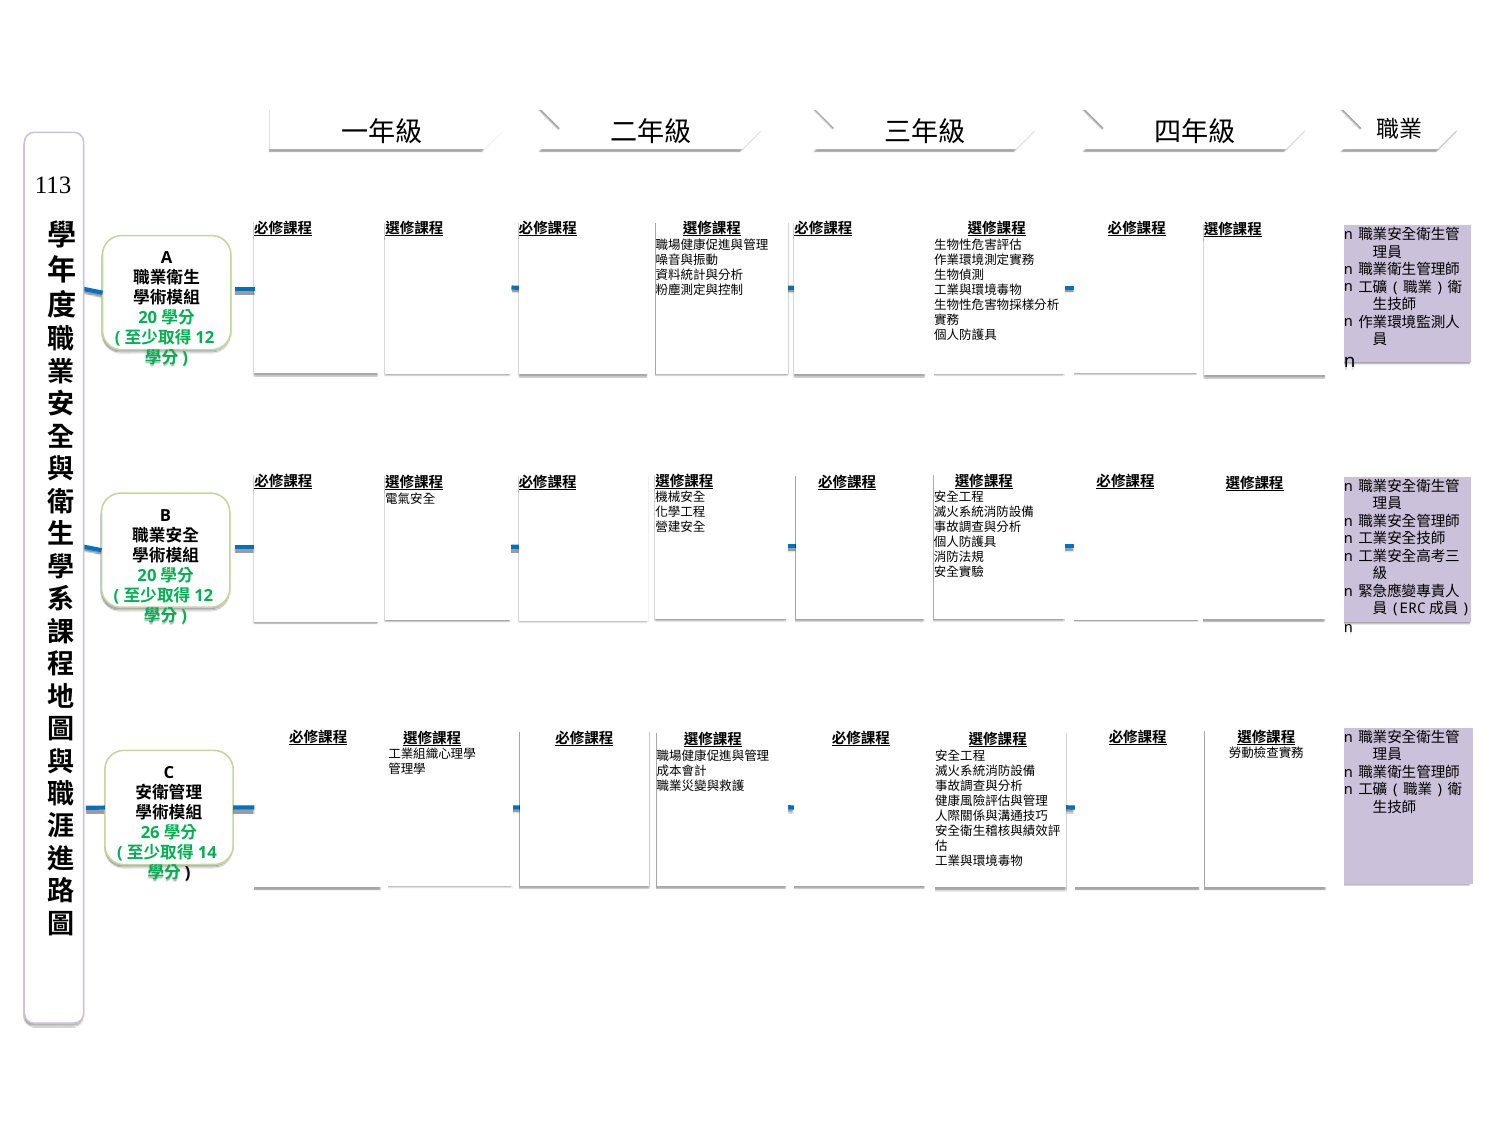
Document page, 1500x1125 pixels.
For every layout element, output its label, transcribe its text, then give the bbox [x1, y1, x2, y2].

text_box 必修課程 [519, 219, 648, 374]
text_box B 職業安全 學術模組 20學分 (至少取得12學分) [101, 493, 230, 608]
text_box 必修課程 [1074, 218, 1199, 373]
text_box 必修課程 [794, 729, 928, 886]
text_box 必修課程 [796, 473, 926, 619]
text_box 一年級 [269, 107, 506, 150]
text_box 選修課程 安全工程 滅火系統消防設備 事故調查與分析 個人防護具 消防法規 安全實驗 [934, 472, 1065, 619]
text_box 二年級 [538, 107, 764, 150]
text_box 必修課程 [1074, 472, 1199, 620]
text_box 必修課程 [1075, 728, 1201, 887]
text_box 選修課程 勞動檢查實務 [1205, 728, 1328, 887]
text_box 113 [29, 168, 77, 211]
text_box 選修課程 職場健康促進與管理 成本會計 職業災變與救護 [657, 730, 788, 886]
text_box 選修課程 職場健康促進與管理 噪音與振動 資料統計與分析 粉塵測定與控制 [656, 219, 788, 374]
text_box 三年級 [813, 107, 1038, 150]
text_box 職業安全衛生管理員 職業衛生管理師 工礦(職業)衛生技師 [1344, 728, 1473, 884]
text_box 職業安全衛生管理員 職業安全管理師 工業安全技師 工業安全高考三級 緊急應變專責人員(ERC成員) [1344, 477, 1471, 622]
text_box 選修課程 工業組織心理學 管理學 [388, 729, 513, 886]
text_box 四年級 [1082, 107, 1308, 150]
text_box 必修課程 [520, 729, 649, 886]
text_box C 安衛管理 學術模組 26學分 (至少取得14學分) [104, 750, 234, 865]
text_box 必修課程 [254, 728, 382, 887]
text_box 選修課程 [1204, 220, 1327, 375]
text_box 選修課程 電氣安全 [385, 473, 511, 620]
text_box 職業 [1340, 107, 1459, 150]
text_box 必修課程 [519, 473, 648, 621]
text_box 選修課程 機械安全 化學工程 營建安全 [655, 472, 788, 619]
text_box 選修課程 安全工程 滅火系統消防設備 事故調查與分析 健康風險評估與管理 人際關係與溝通技巧 安全衛生稽核與績效評估 工業與環境毒物 [935, 730, 1066, 887]
text_box 職業安全衛生管理員 職業衛生管理師 工礦(職業)衛生技師 作業環境監測人員 [1344, 225, 1471, 362]
text_box A 職業衛生 學術模組 20學分 (至少取得12學分) [102, 235, 231, 350]
text_box 必修課程 [794, 219, 927, 374]
text_box 必修課程 [254, 472, 381, 622]
text_box 選修課程 [1203, 474, 1327, 619]
text_box 選修課程 生物性危害評估 作業環境測定實務 生物偵測 工業與環境毒物 生物性危害物採樣分析實務 個人防護具 [934, 219, 1065, 374]
text_box 必修課程 [254, 219, 381, 373]
text_box 選修課程 [385, 219, 511, 374]
text_box 學年度職業安全與衛生學系課程地圖與職涯進路圖 [24, 132, 84, 1024]
